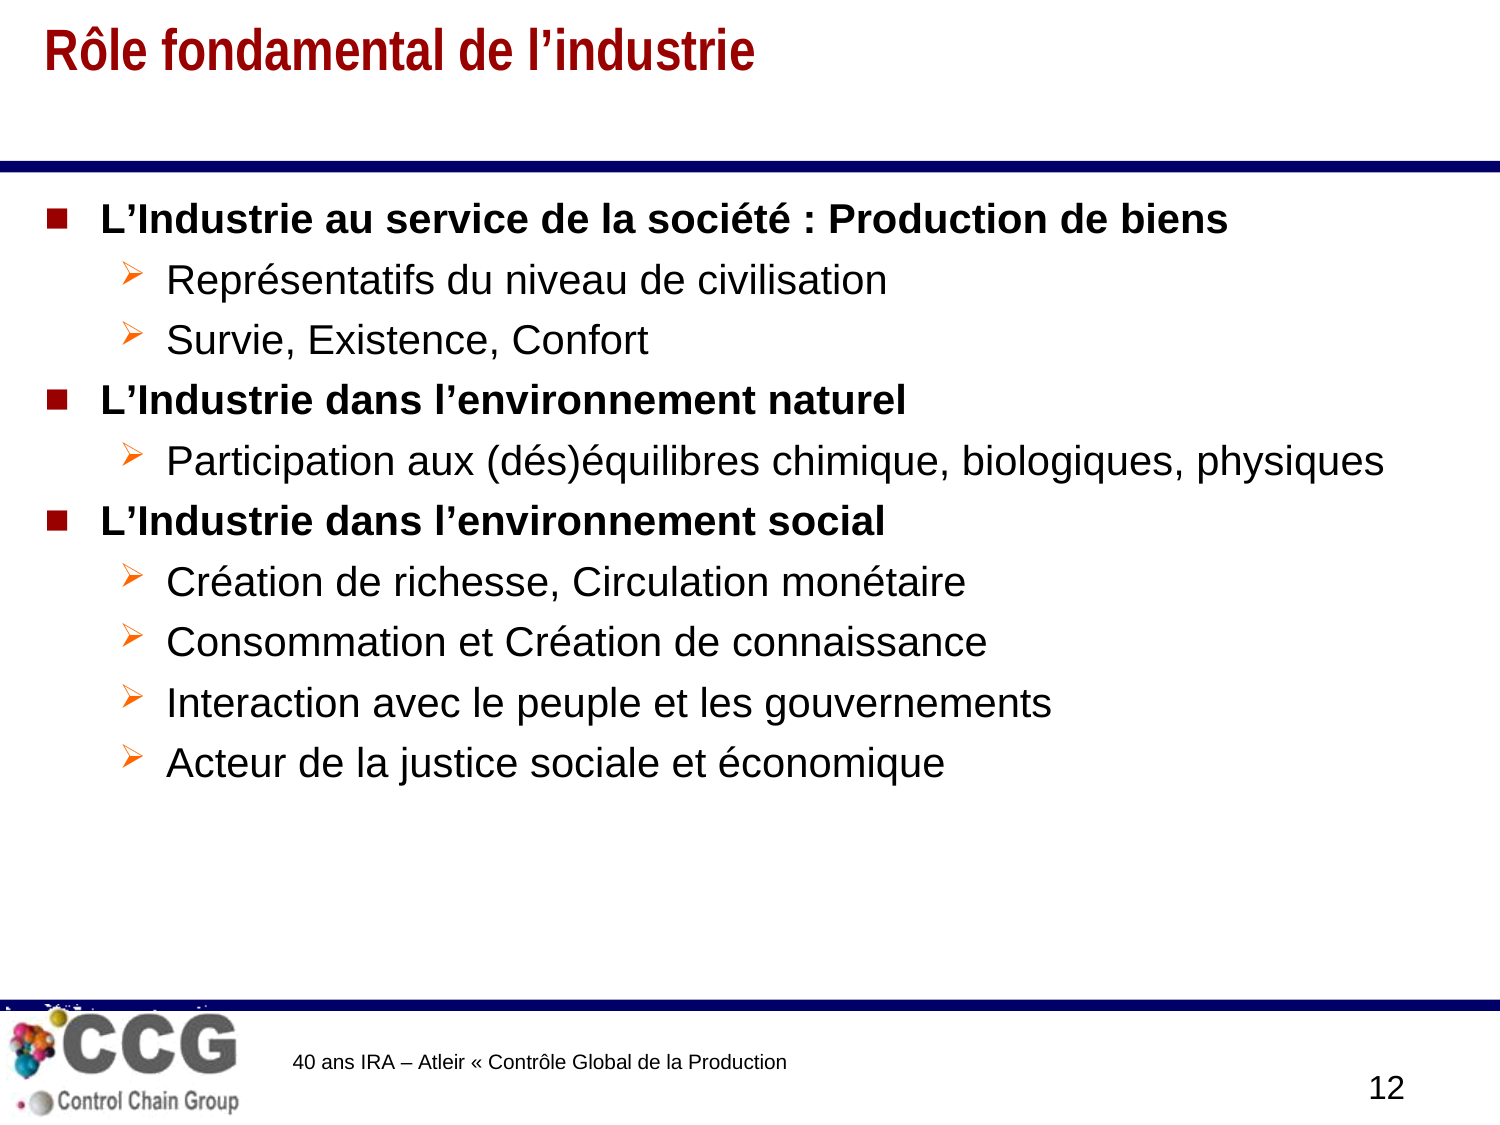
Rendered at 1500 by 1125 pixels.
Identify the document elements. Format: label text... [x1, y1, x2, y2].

picture [6, 1004, 243, 1124]
title Rôle fondamental de l’industrie [29, 12, 1471, 138]
list L’Industrie au service de la société : Production de biens Représentatifs du niveau de civilisation Survie, Existence, Confort L’Industrie dans l’environnement naturel Participation aux (dés)équilibres chimique, biologiques, physiques L’Industrie dans l’environnement social Création de richesse, Circulation monétaire Consommation et Création de connaissance Interaction avec le peuple et les gouvernements Acteur de la justice sociale et économique [29, 184, 1471, 989]
